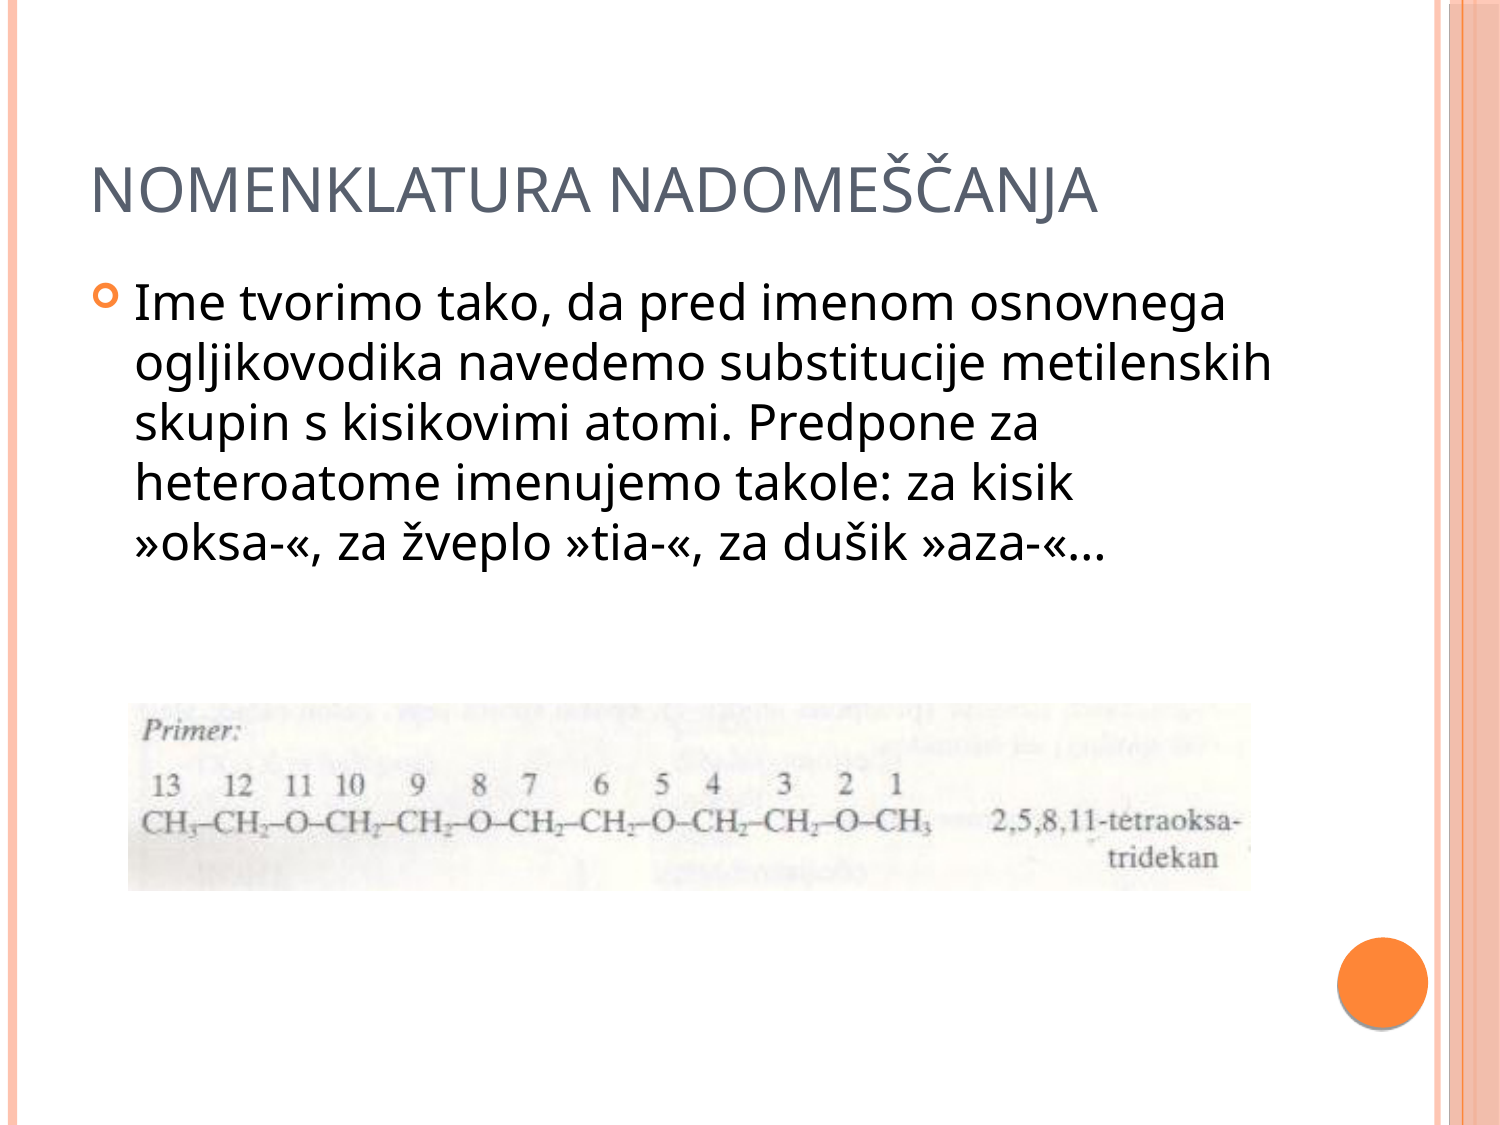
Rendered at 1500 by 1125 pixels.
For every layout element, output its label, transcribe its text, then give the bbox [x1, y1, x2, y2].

title Nomenklatura nadomeščanja [75, 45, 1300, 233]
picture [128, 703, 1251, 891]
list Ime tvorimo tako, da pred imenom osnovnega ogljikovodika navedemo substitucije metilenskih skupin s kisikovimi atomi. Predpone za heteroatome imenujemo takole: za kisik »oksa-«, za žveplo »tia-«, za dušik »aza-«… [75, 262, 1289, 668]
